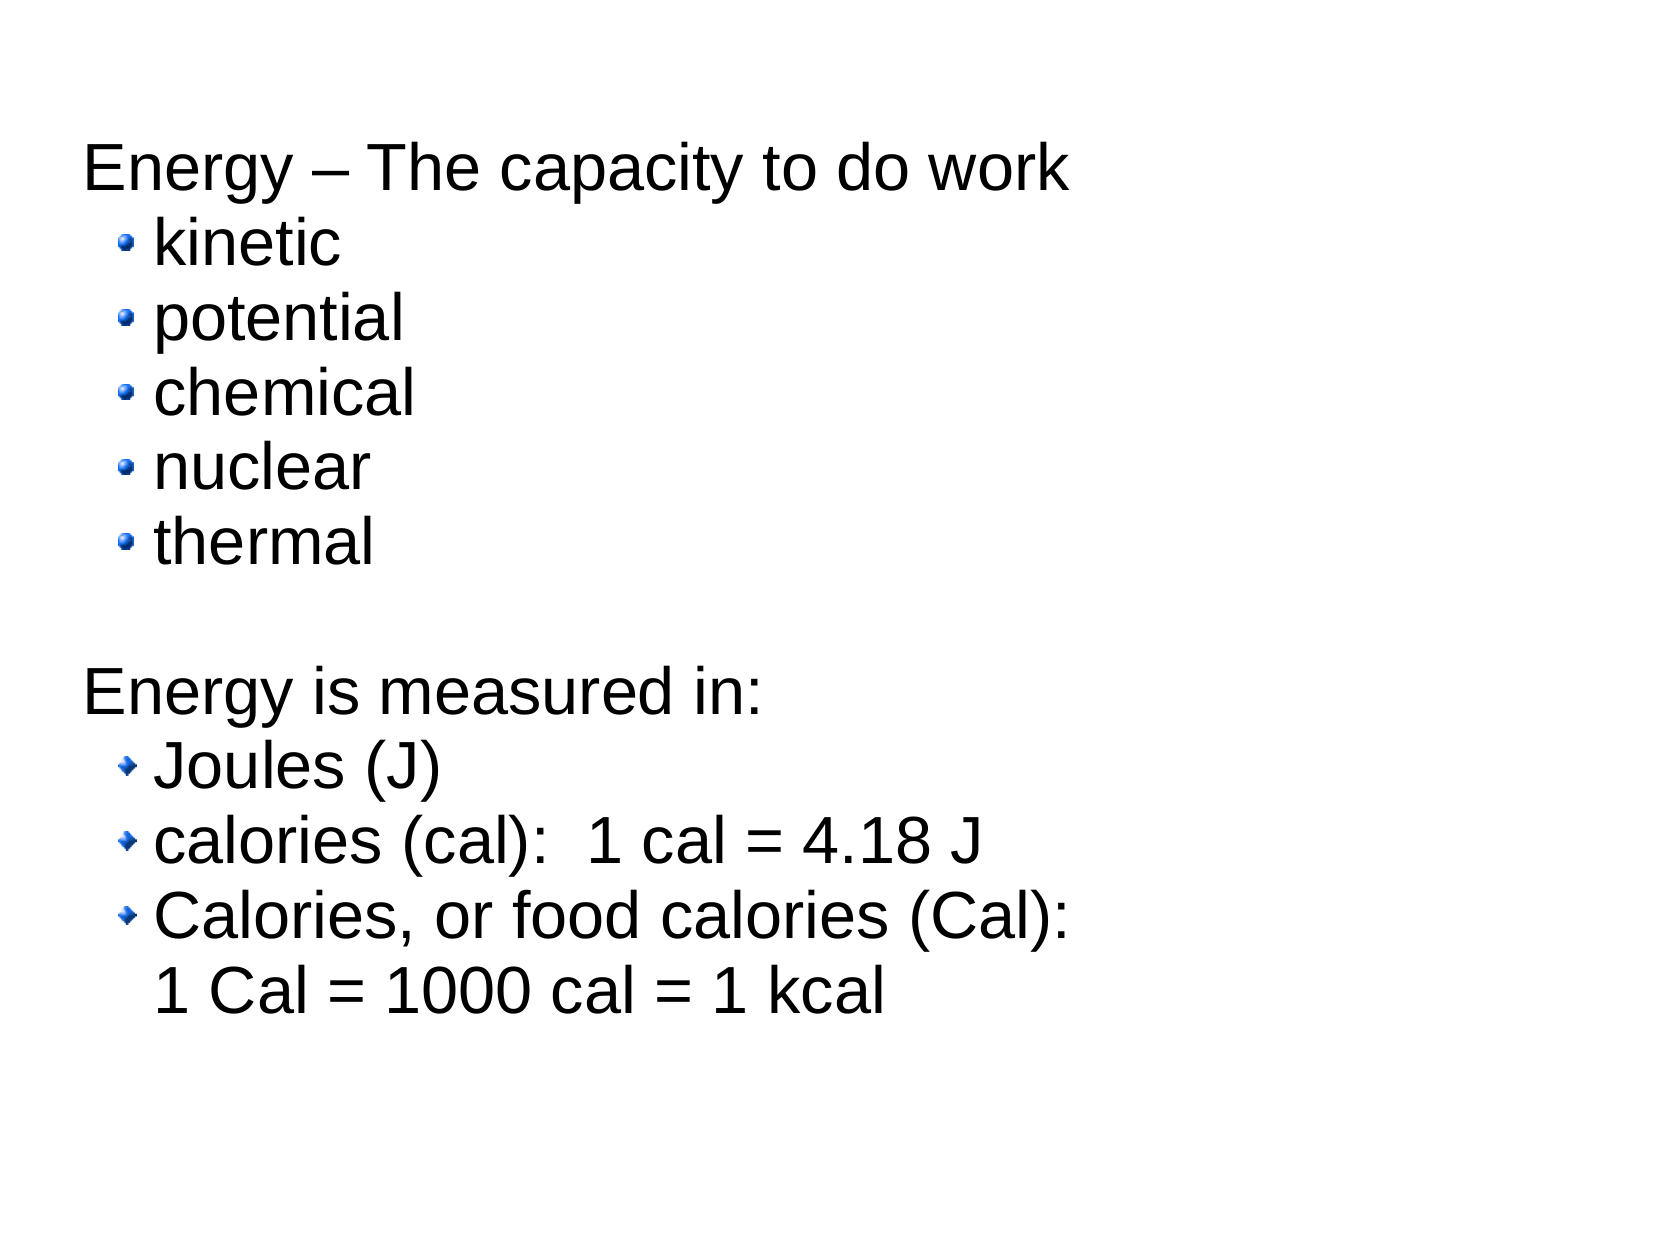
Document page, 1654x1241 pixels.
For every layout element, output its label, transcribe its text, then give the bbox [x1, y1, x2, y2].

subtitle Energy – The capacity to do work kinetic potential chemical nuclear thermal Energy is measured in: Joules (J) calories (cal): 1 cal = 4.18 J Calories, or food calories (Cal): 1 Cal = 1000 cal = 1 kcal [82, 49, 1571, 1109]
